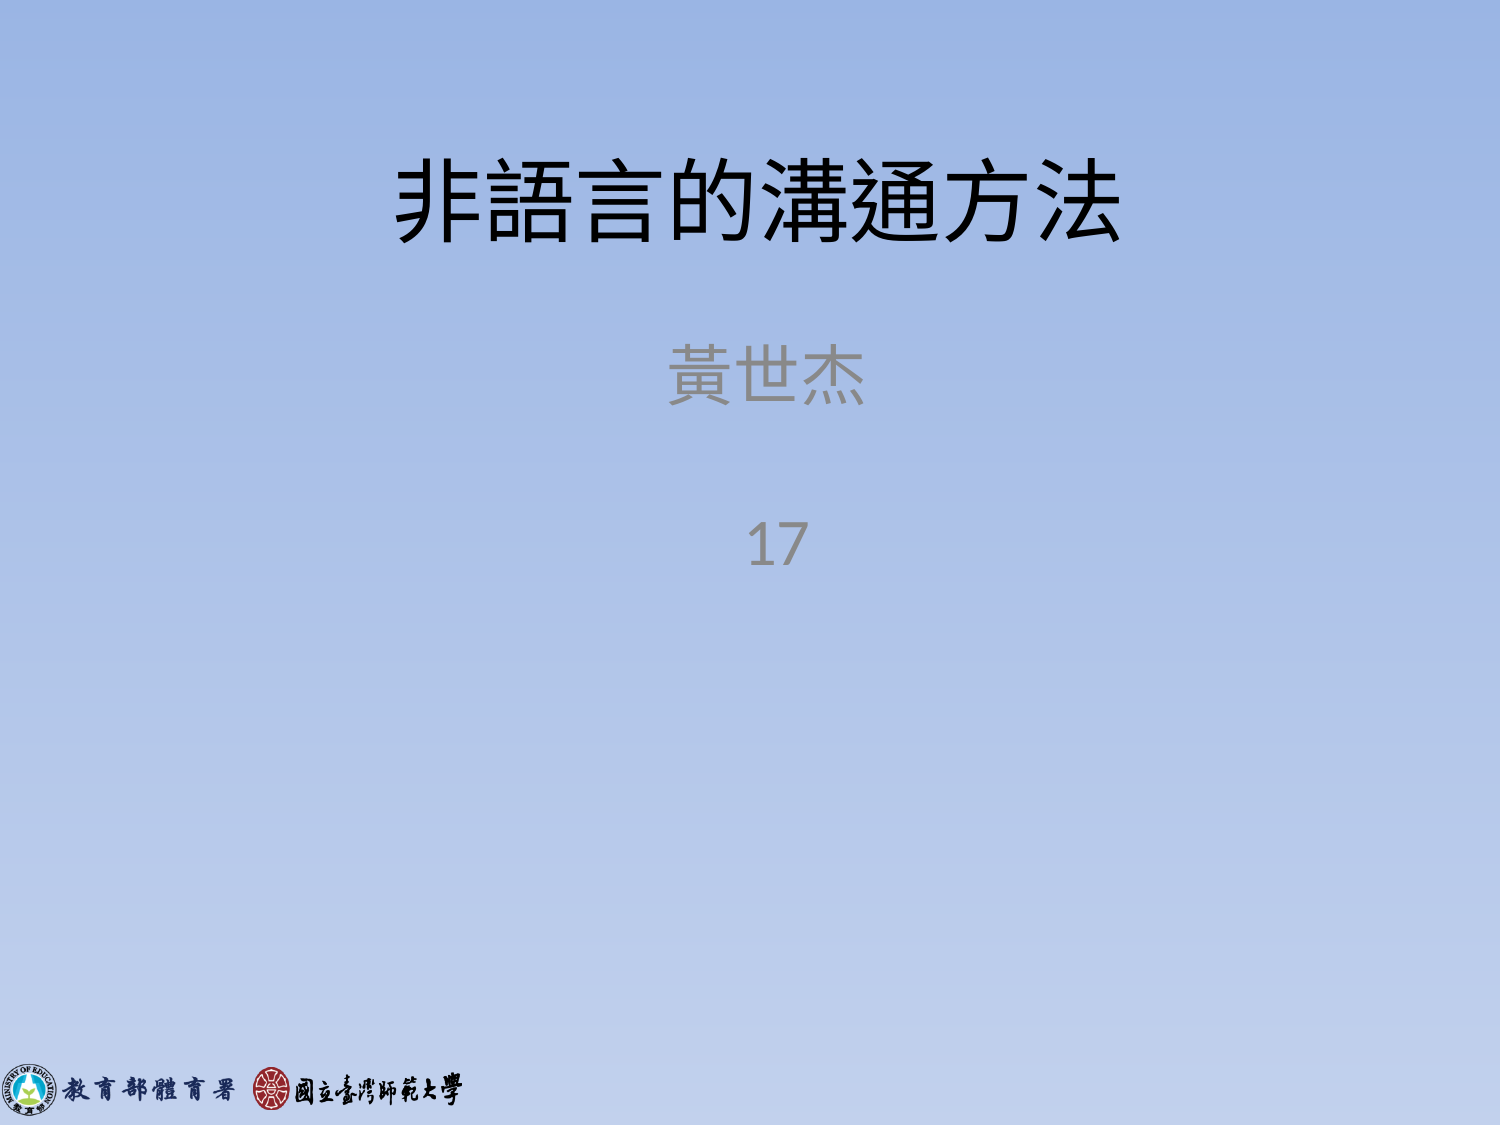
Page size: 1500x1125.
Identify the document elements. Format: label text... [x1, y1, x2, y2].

text_box 17 [251, 491, 1302, 598]
picture [0, 1051, 243, 1125]
subtitle 黃世杰 [242, 326, 1293, 433]
picture [253, 1067, 462, 1110]
title 非語言的溝通方法 [121, 78, 1397, 320]
